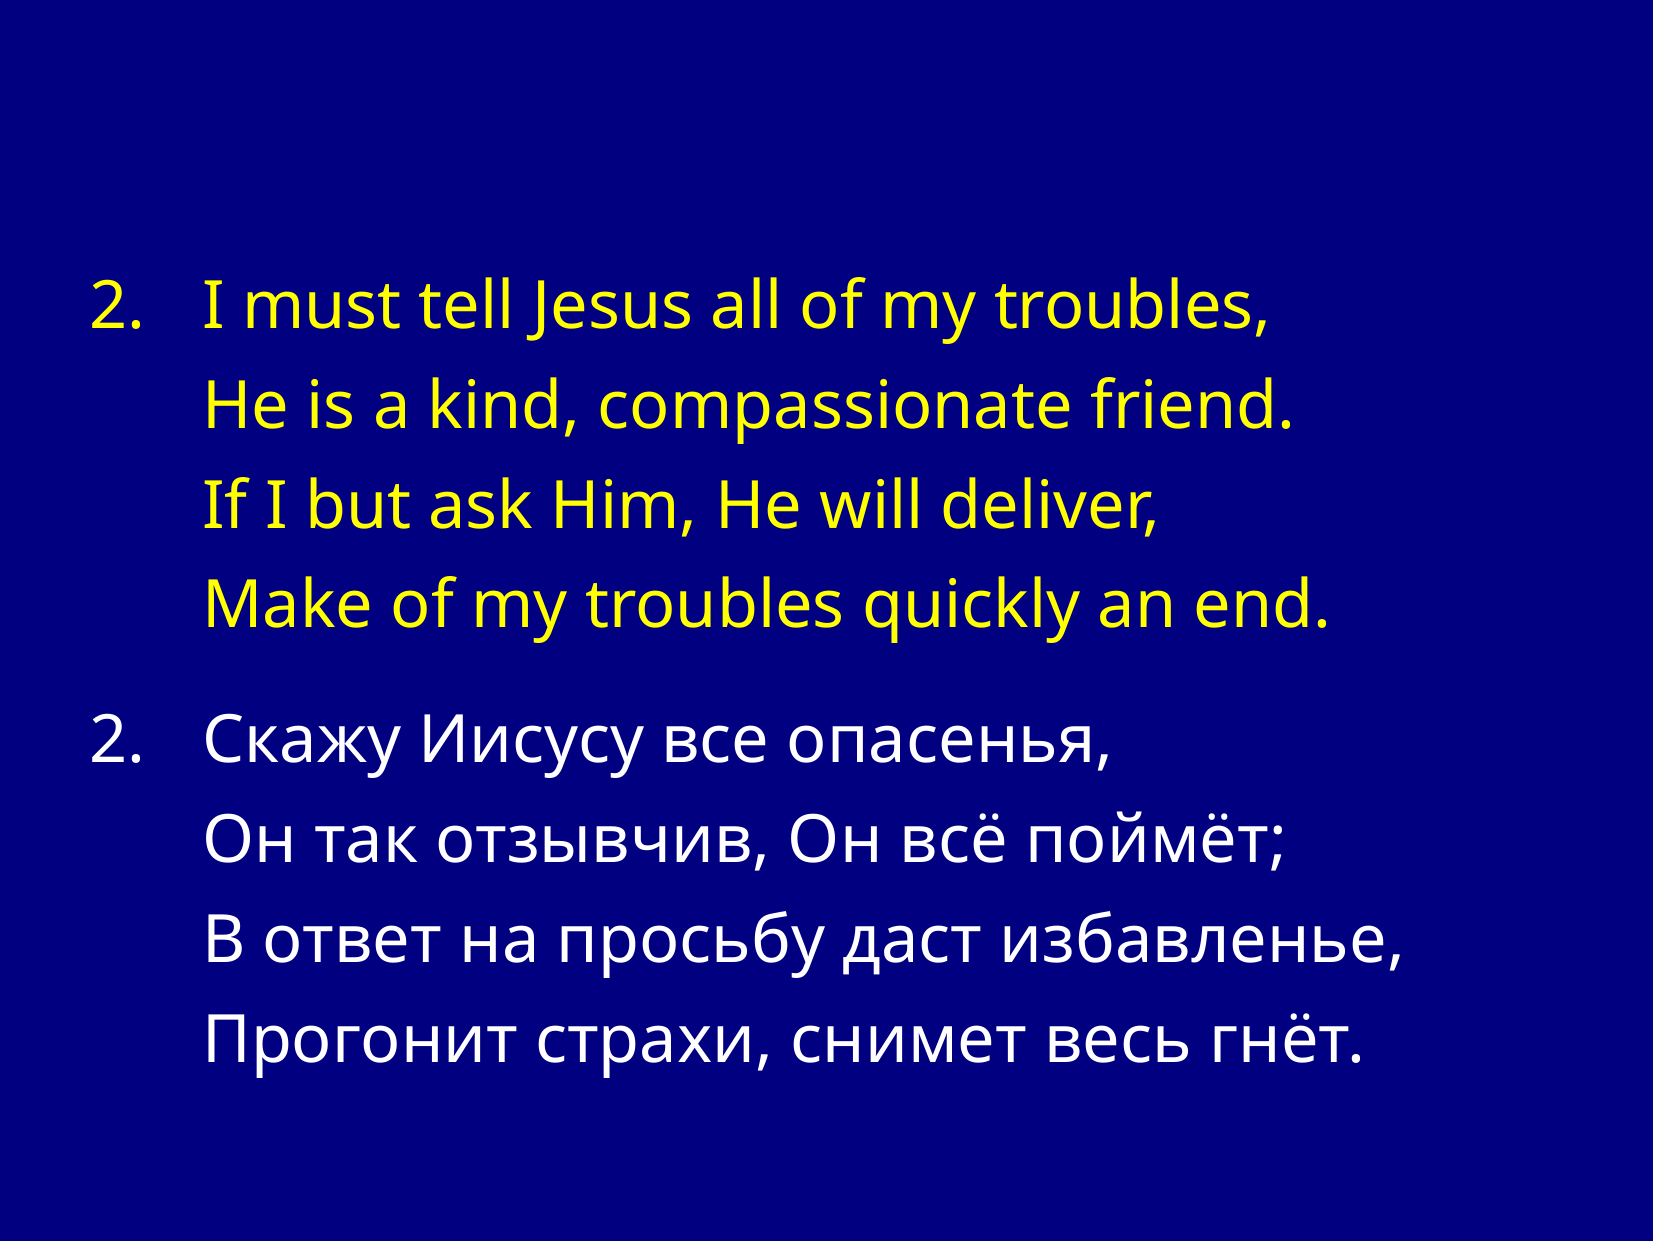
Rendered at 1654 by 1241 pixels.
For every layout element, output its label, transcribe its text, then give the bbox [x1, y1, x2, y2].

text_box 2. Скажу Иисусу все опасенья, Он так отзывчив, Он всё поймёт; В ответ на просьбу даст избавленье, Прогонит страхи, снимет весь гнёт. [75, 675, 1576, 1163]
text_box 2. I must tell Jesus all of my troubles, He is a kind, compassionate friend. If I but ask Him, He will deliver, Make of my troubles quickly an end. [75, 150, 1576, 638]
